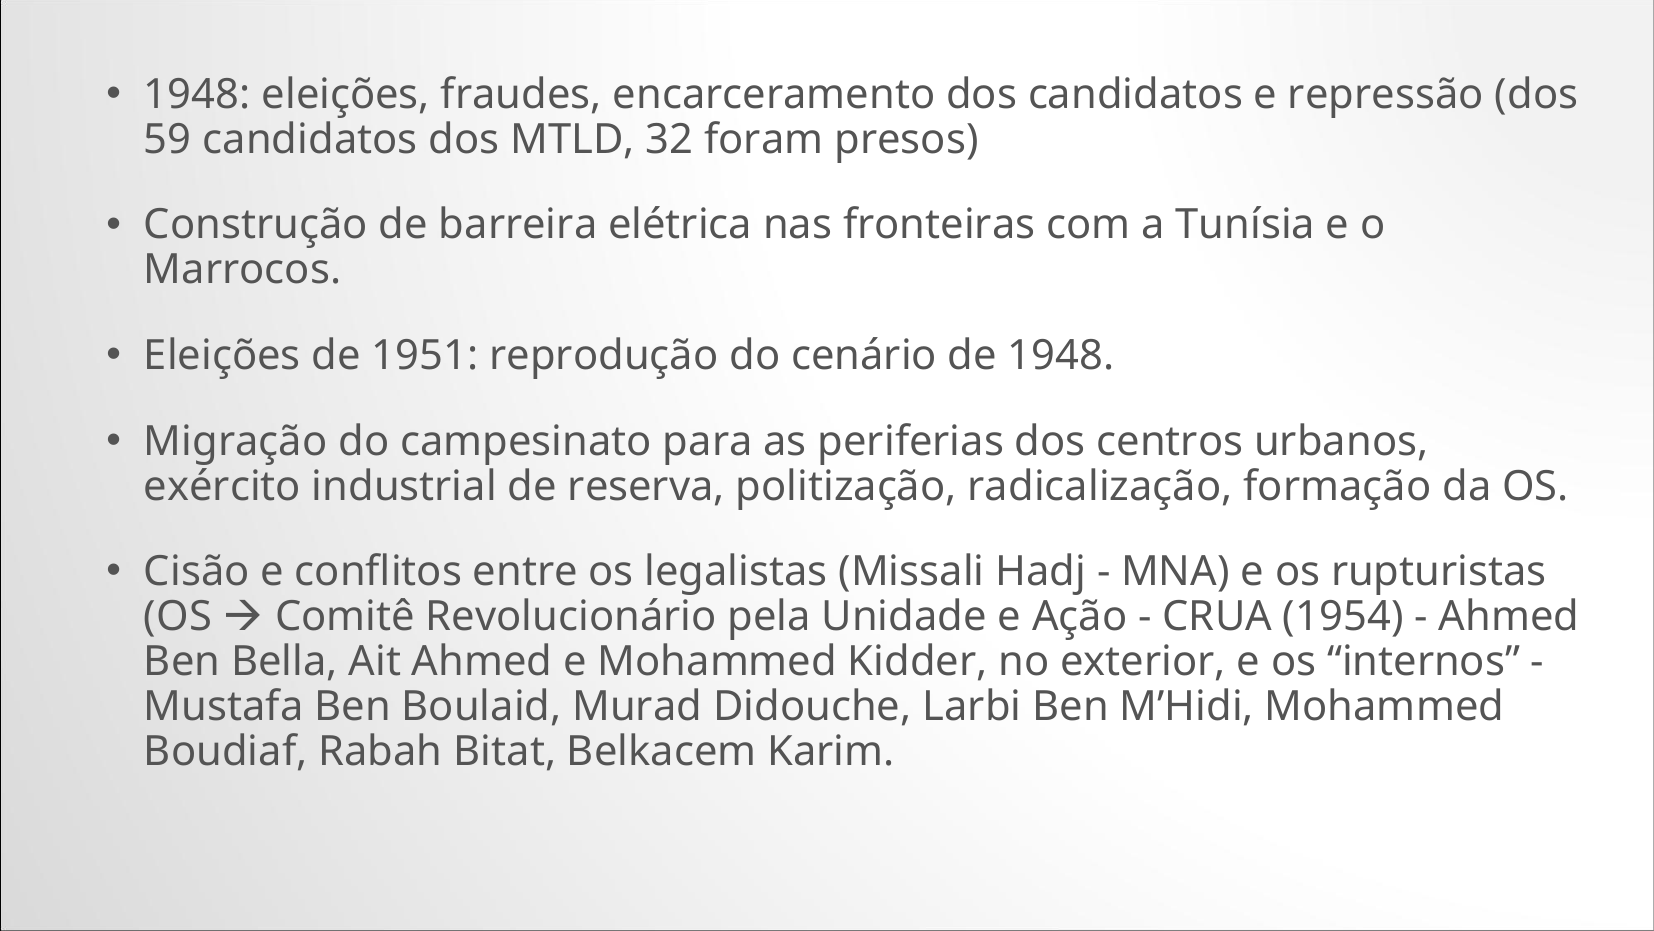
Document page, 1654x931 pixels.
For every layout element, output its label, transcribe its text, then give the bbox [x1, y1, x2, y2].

picture [0, 0, 1654, 931]
text_box 1948: eleições, fraudes, encarceramento dos candidatos e repressão (dos 59 candidatos dos MTLD, 32 foram presos) Construção de barreira elétrica nas fronteiras com a Tunísia e o Marrocos. Eleições de 1951: reprodução do cenário de 1948. Migração do campesinato para as periferias dos centros urbanos, exército industrial de reserva, politização, radicalização, formação da OS. Cisão e conflitos entre os legalistas (Missali Hadj - MNA) e os rupturistas (OS  Comitê Revolucionário pela Unidade e Ação - CRUA (1954) - Ahmed Ben Bella, Ait Ahmed e Mohammed Kidder, no exterior, e os “internos” - Mustafa Ben Boulaid, Murad Didouche, Larbi Ben M’Hidi, Mohammed Boudiaf, Rabah Bitat, Belkacem Karim. [84, 64, 1599, 905]
